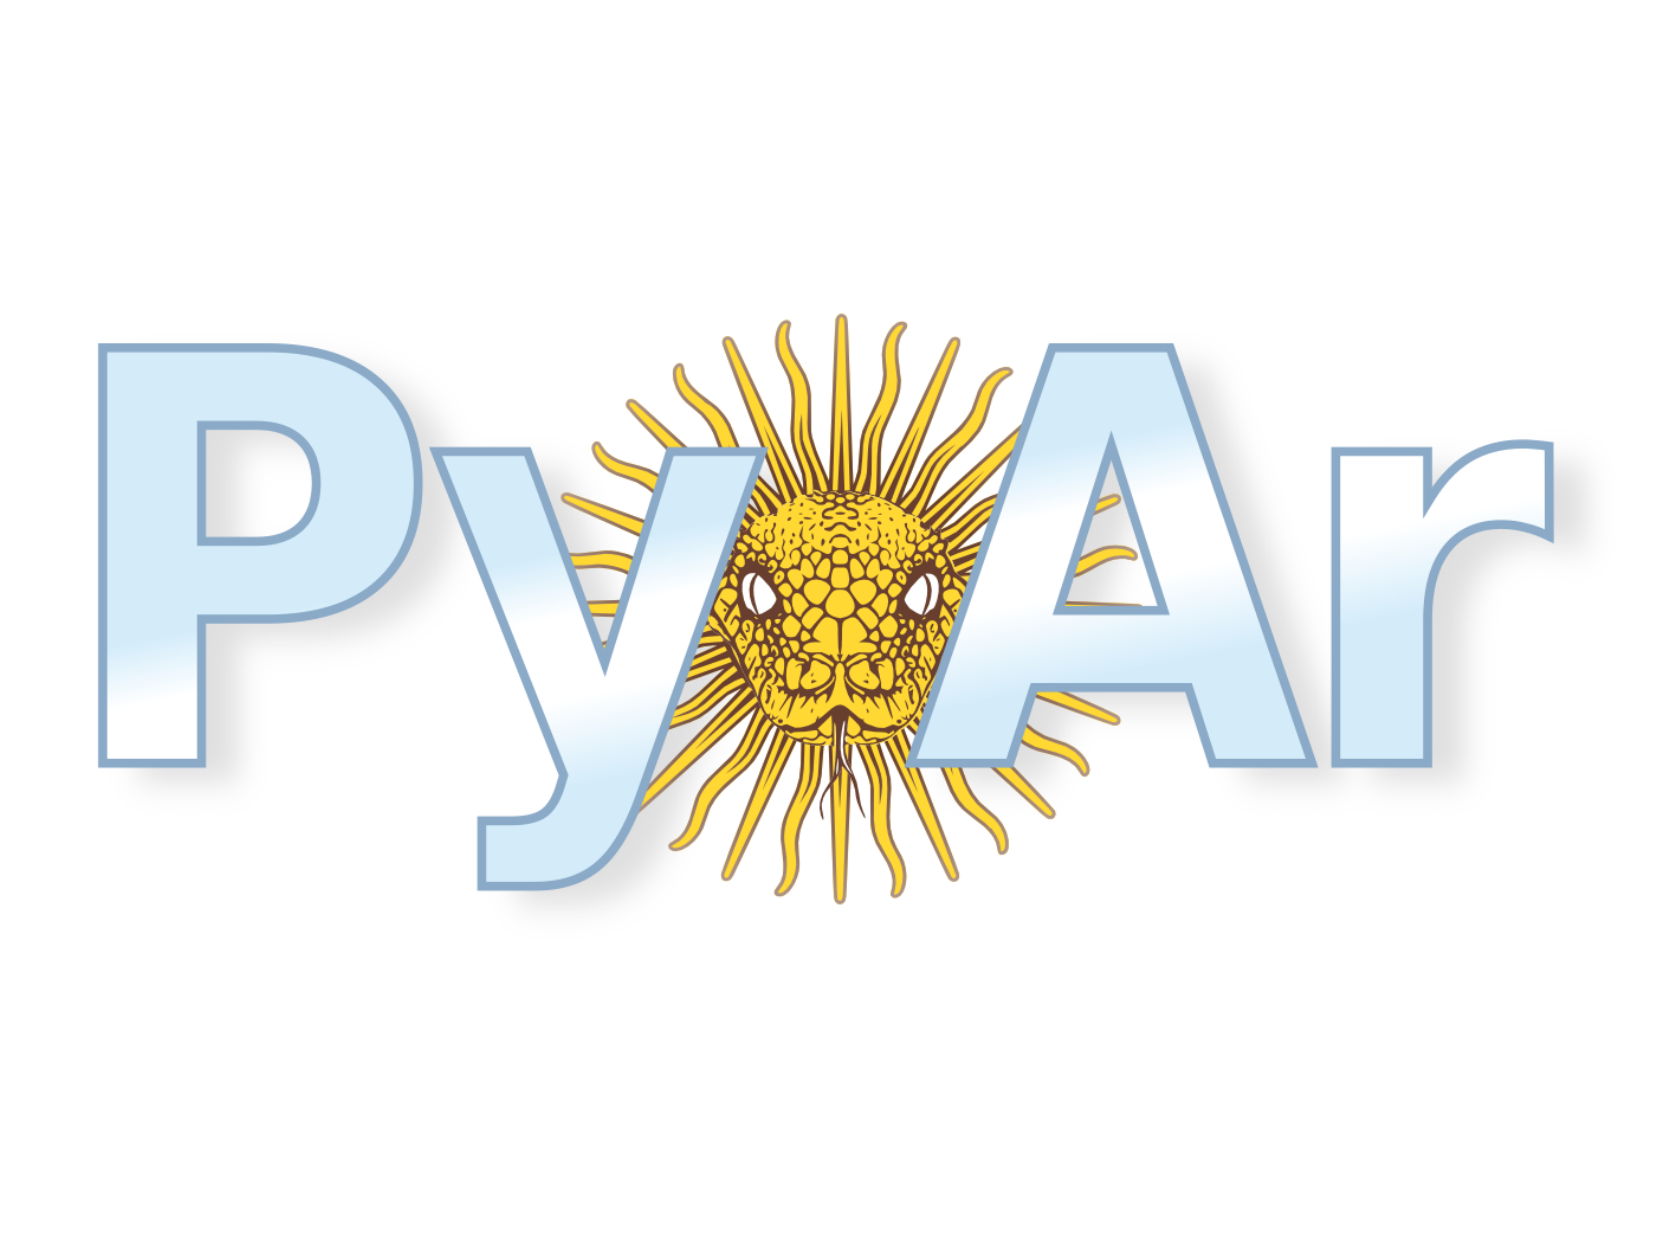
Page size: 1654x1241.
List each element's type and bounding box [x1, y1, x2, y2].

picture [59, 264, 1630, 972]
